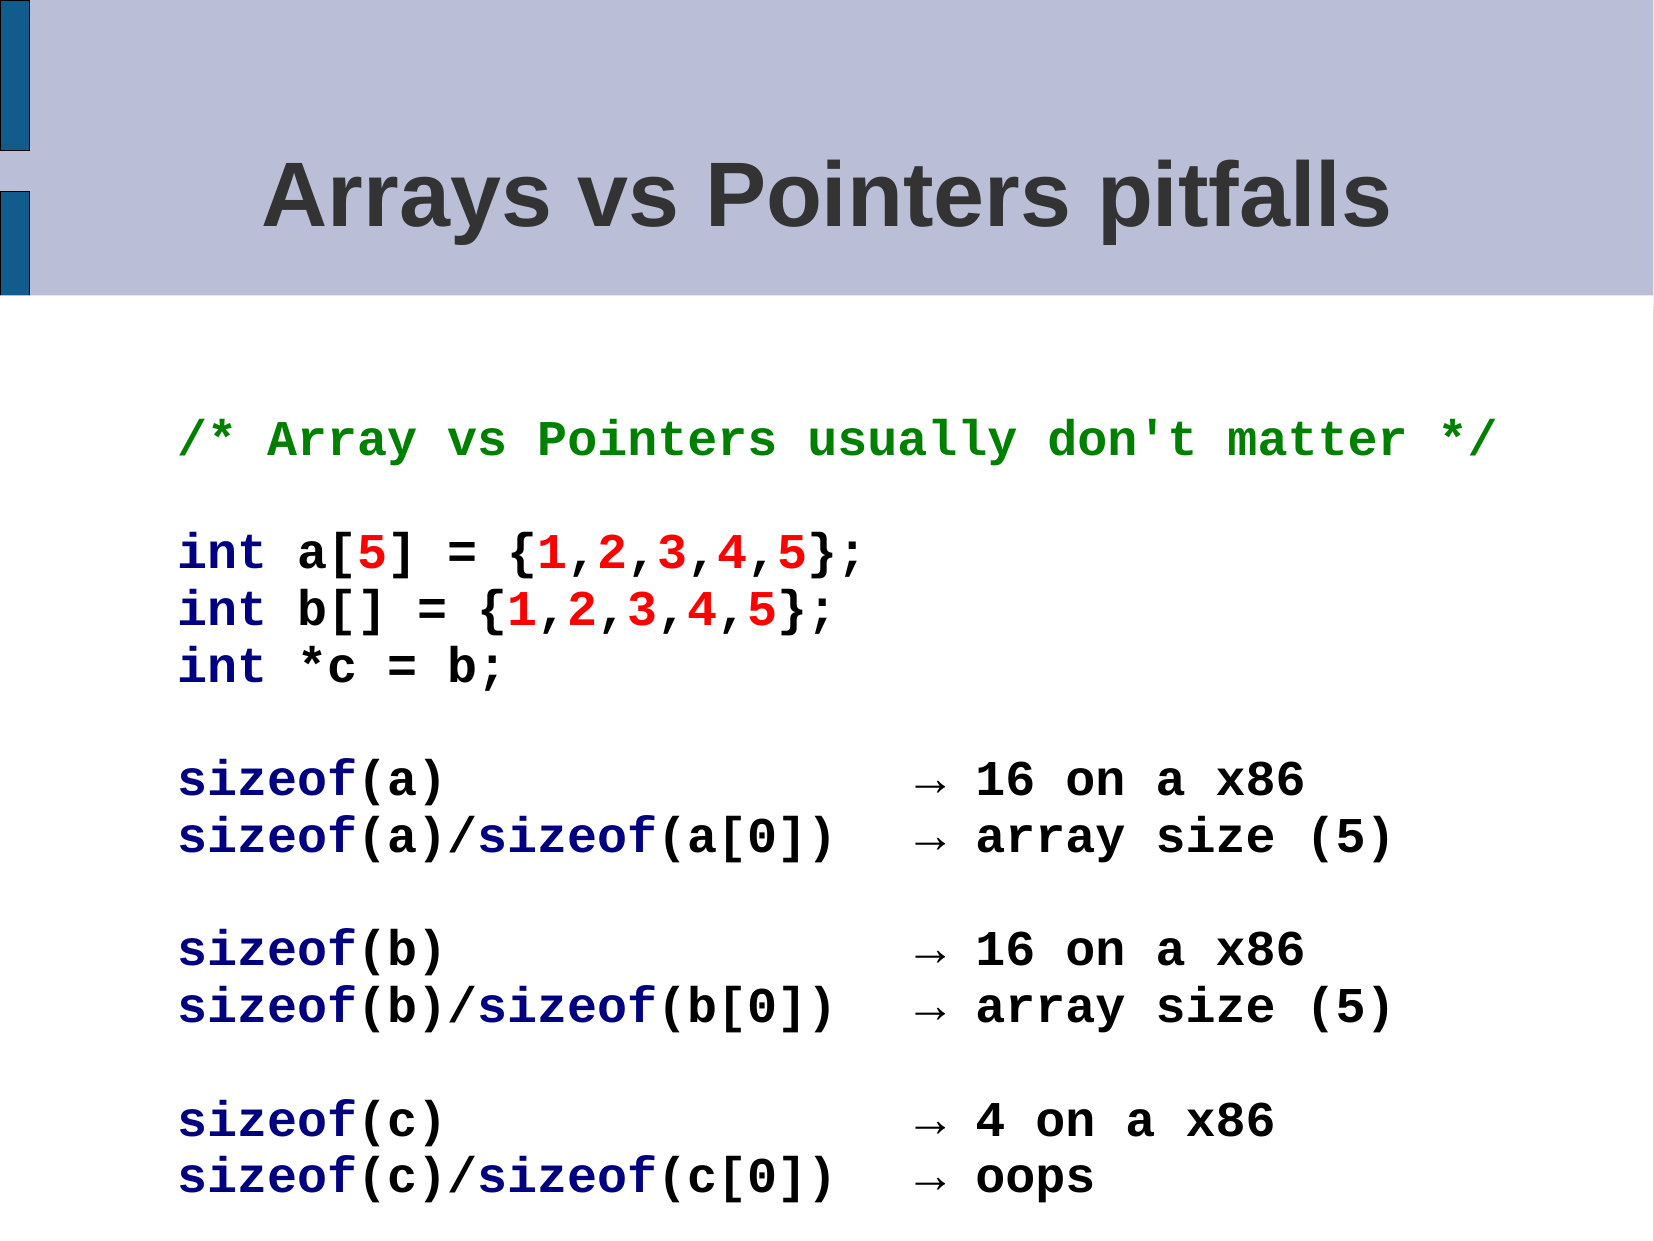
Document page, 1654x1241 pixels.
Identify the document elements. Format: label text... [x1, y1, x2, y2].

text_box /* Array vs Pointers usually don't matter */ int a[5] = {1,2,3,4,5}; int b[] = {1,2,3,4,5}; int *c = b; sizeof(a) → 16 on a x86 sizeof(a)/sizeof(a[0]) → array size (5) sizeof(b) → 16 on a x86 sizeof(b)/sizeof(b[0]) → array size (5) sizeof(c) → 4 on a x86 sizeof(c)/sizeof(c[0]) → oops [0, 295, 1654, 1241]
title Arrays vs Pointers pitfalls [121, 91, 1534, 295]
